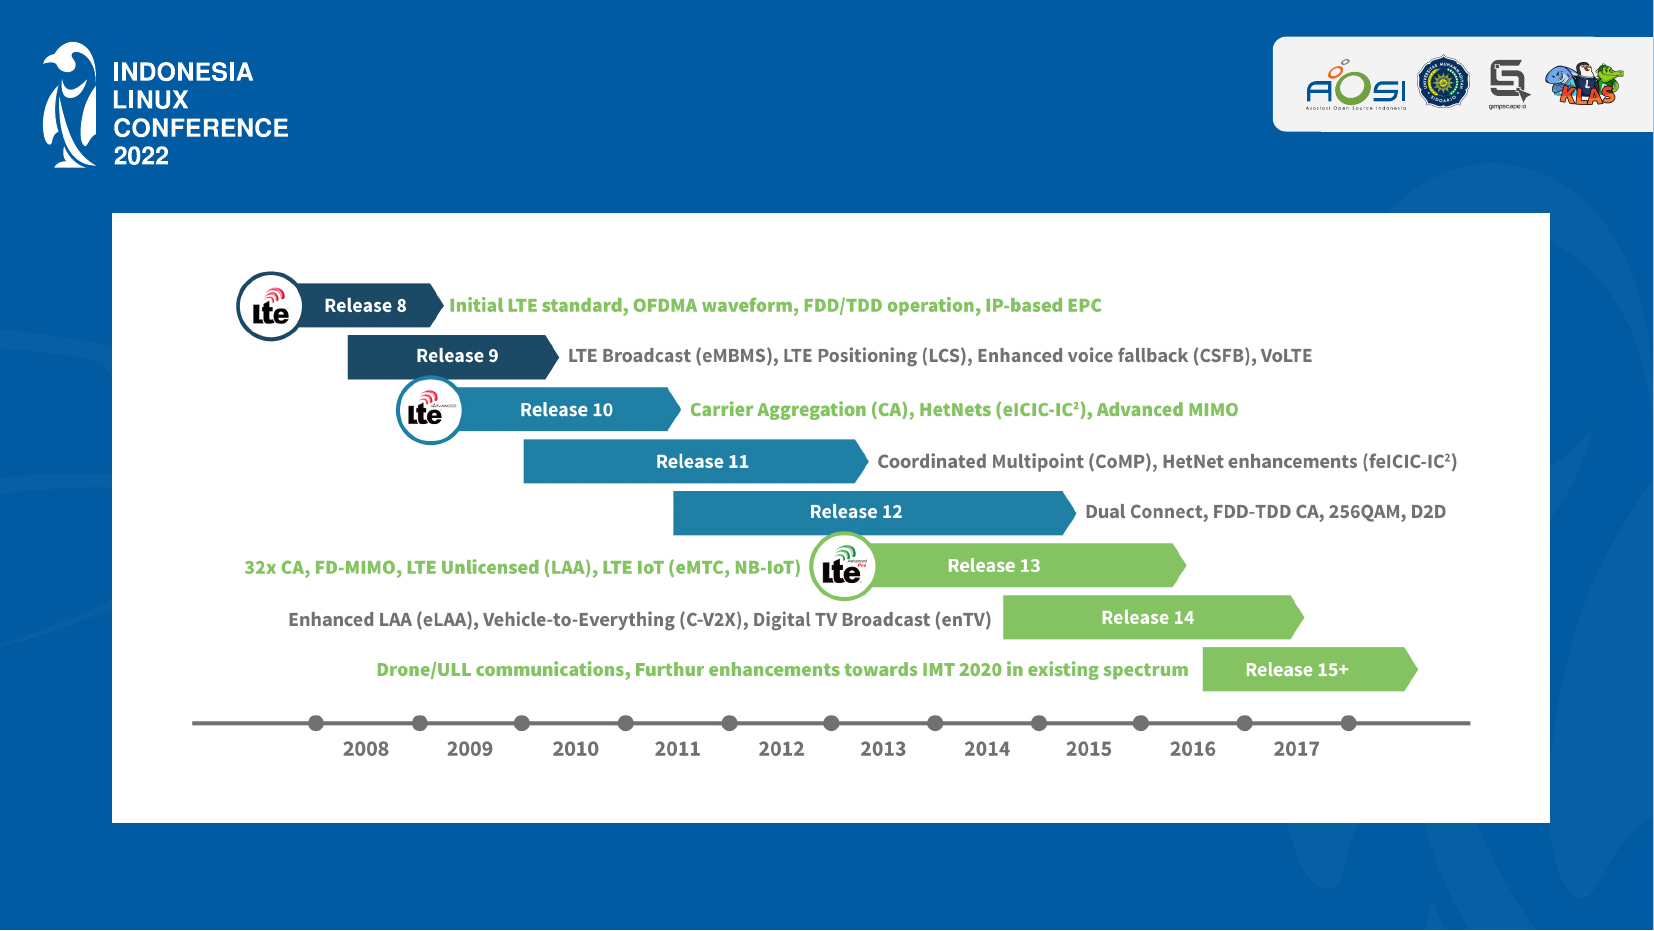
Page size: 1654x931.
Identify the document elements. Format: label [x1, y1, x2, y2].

picture [1545, 62, 1624, 105]
picture [1416, 54, 1471, 108]
picture [112, 213, 1550, 823]
